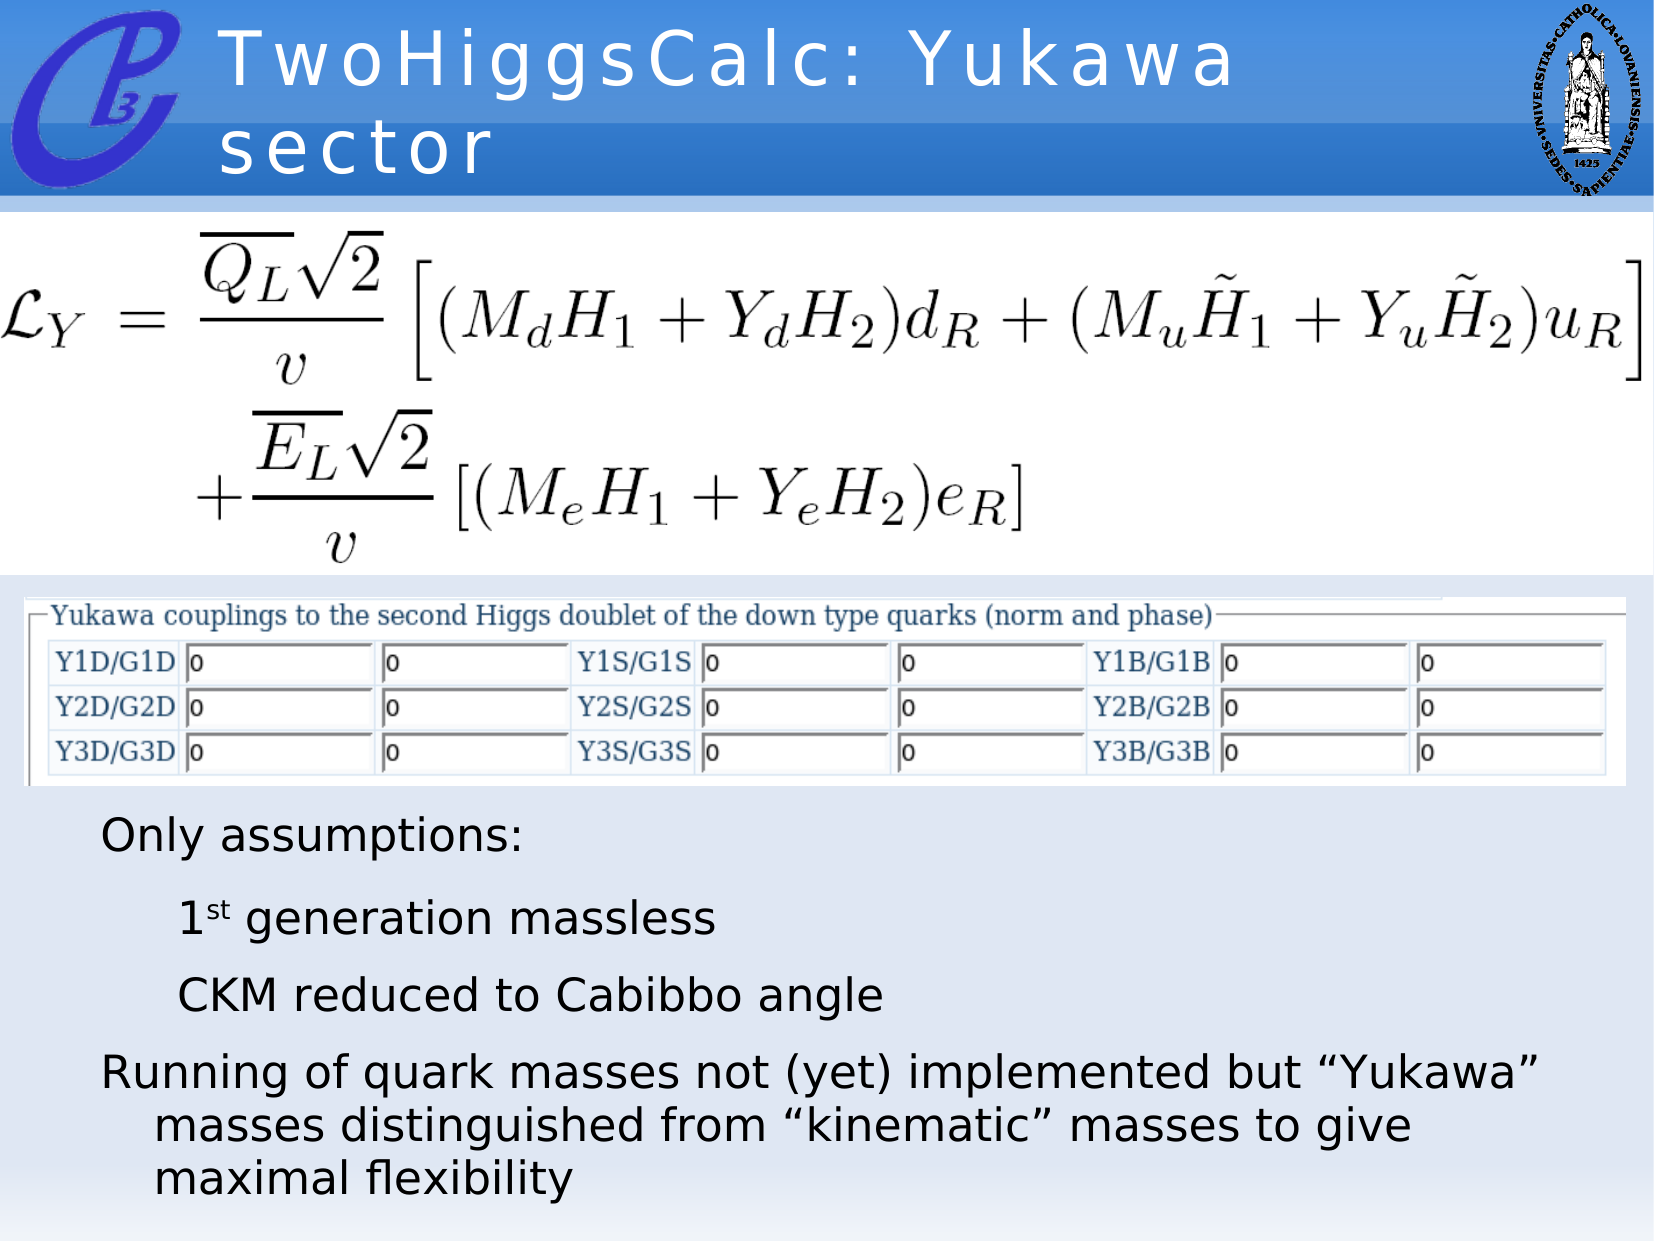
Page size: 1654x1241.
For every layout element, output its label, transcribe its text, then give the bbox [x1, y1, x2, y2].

list Only assumptions: 1st generation massless CKM reduced to Cabibbo angle Running of quark masses not (yet) implemented but “Yukawa” masses distinguished from “kinematic” masses to give maximal flexibility [82, 809, 1571, 1208]
title TwoHiggsCalc: Yukawa sector [218, 16, 1501, 191]
picture [0, 0, 1654, 1241]
